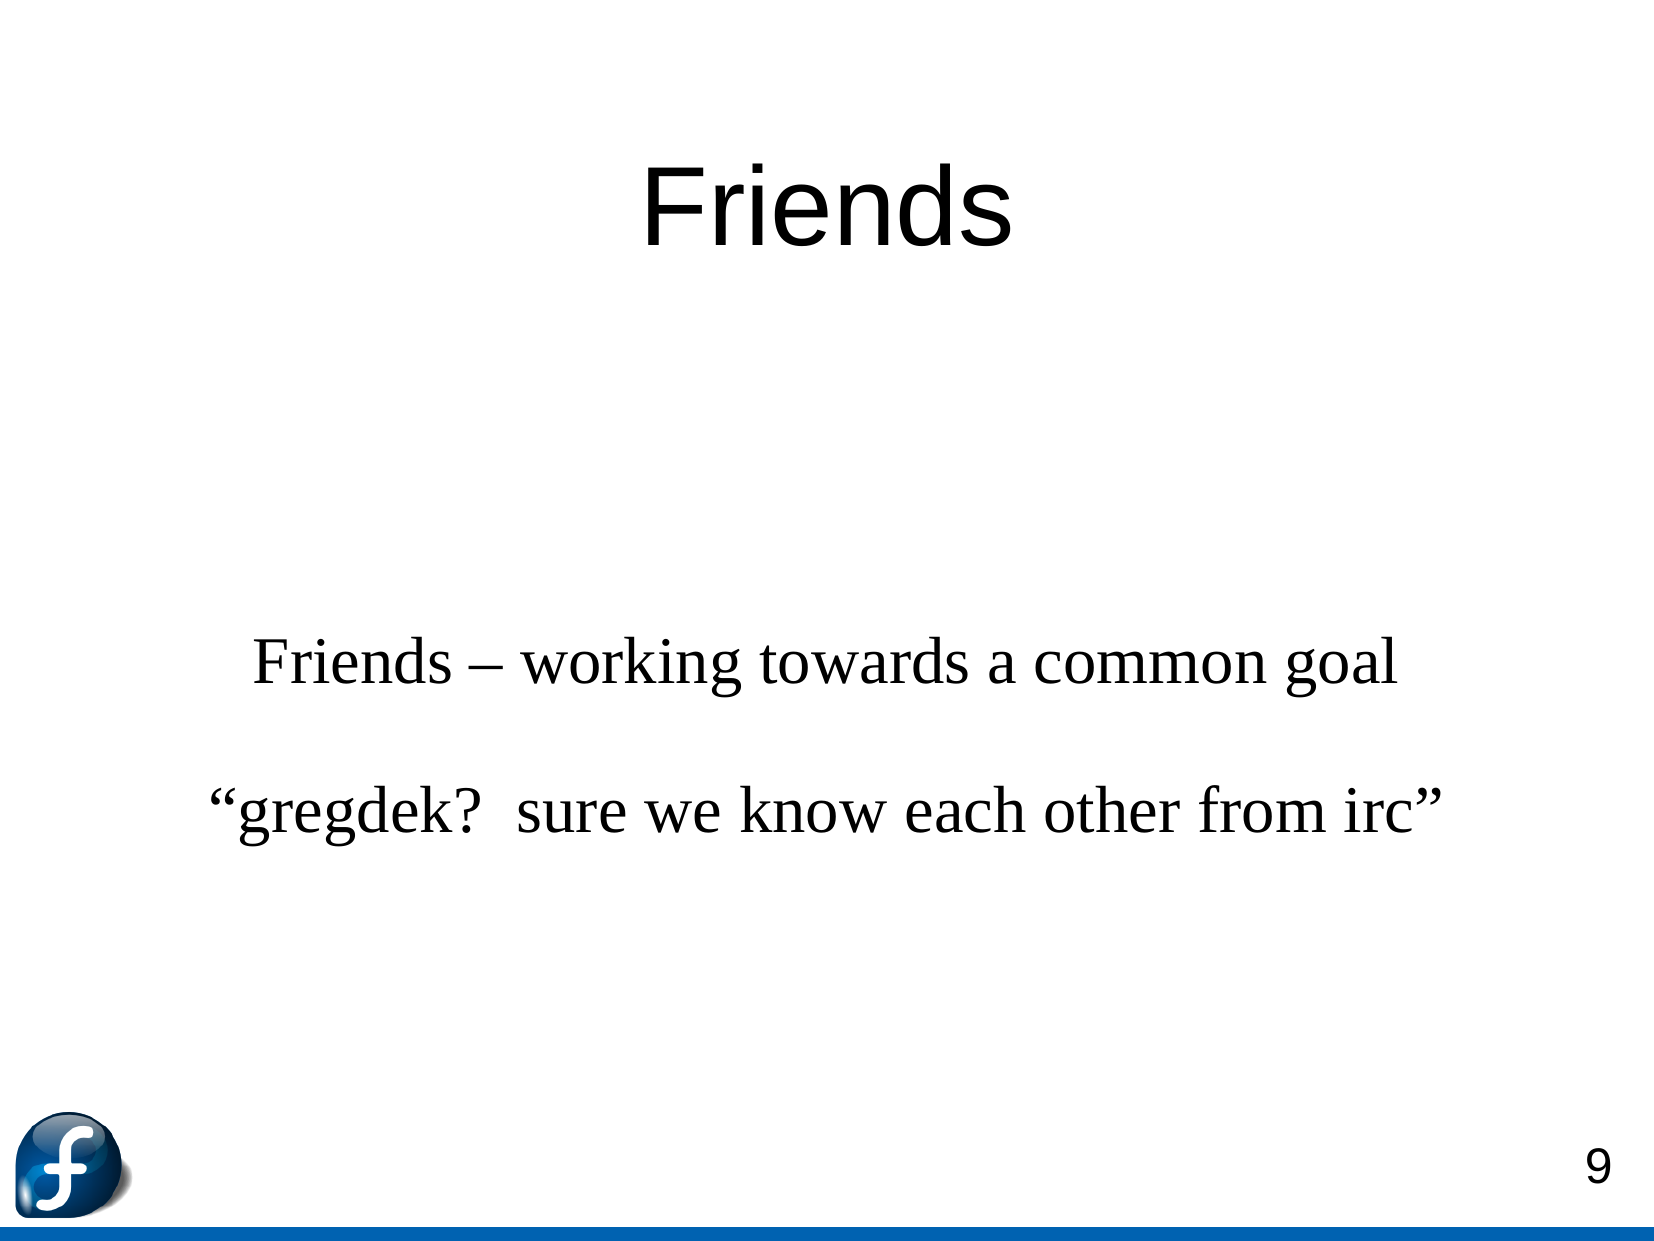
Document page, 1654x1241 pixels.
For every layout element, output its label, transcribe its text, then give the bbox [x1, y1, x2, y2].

title Friends [121, 102, 1533, 311]
text_box <number> [1384, 1137, 1613, 1201]
subtitle Friends – working towards a common goal “gregdek? sure we know each other from irc” [121, 344, 1533, 1127]
picture [11, 1105, 133, 1227]
